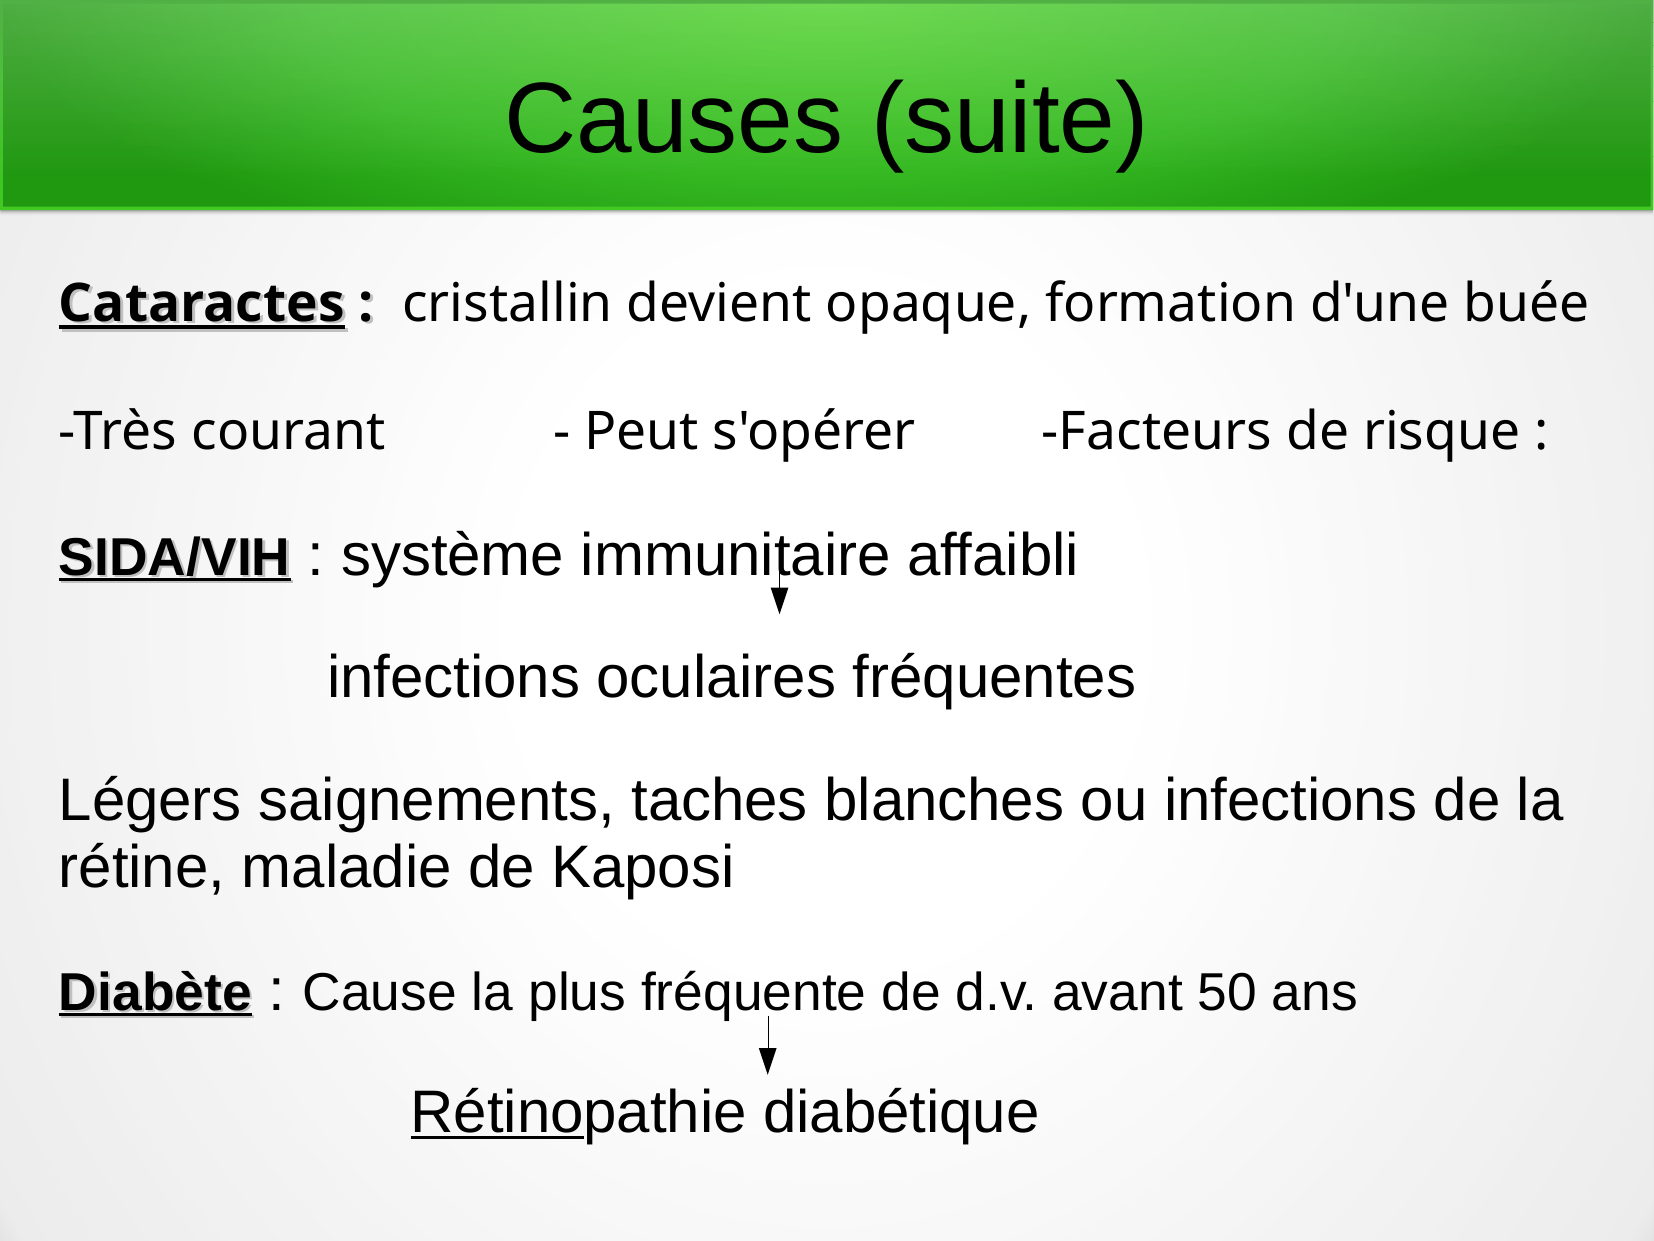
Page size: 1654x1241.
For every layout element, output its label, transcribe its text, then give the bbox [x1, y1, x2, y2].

list Cataractes : cristallin devient opaque, formation d'une buée -Très courant - Peut s'opérer -Facteurs de risque : SIDA/VIH : système immunitaire affaibli infections oculaires fréquentes Légers saignements, taches blanches ou infections de la rétine, maladie de Kaposi Diabète : Cause la plus fréquente de d.v. avant 50 ans Rétinopathie diabétique [59, 263, 1607, 1146]
title Causes (suite) [82, 47, 1571, 189]
